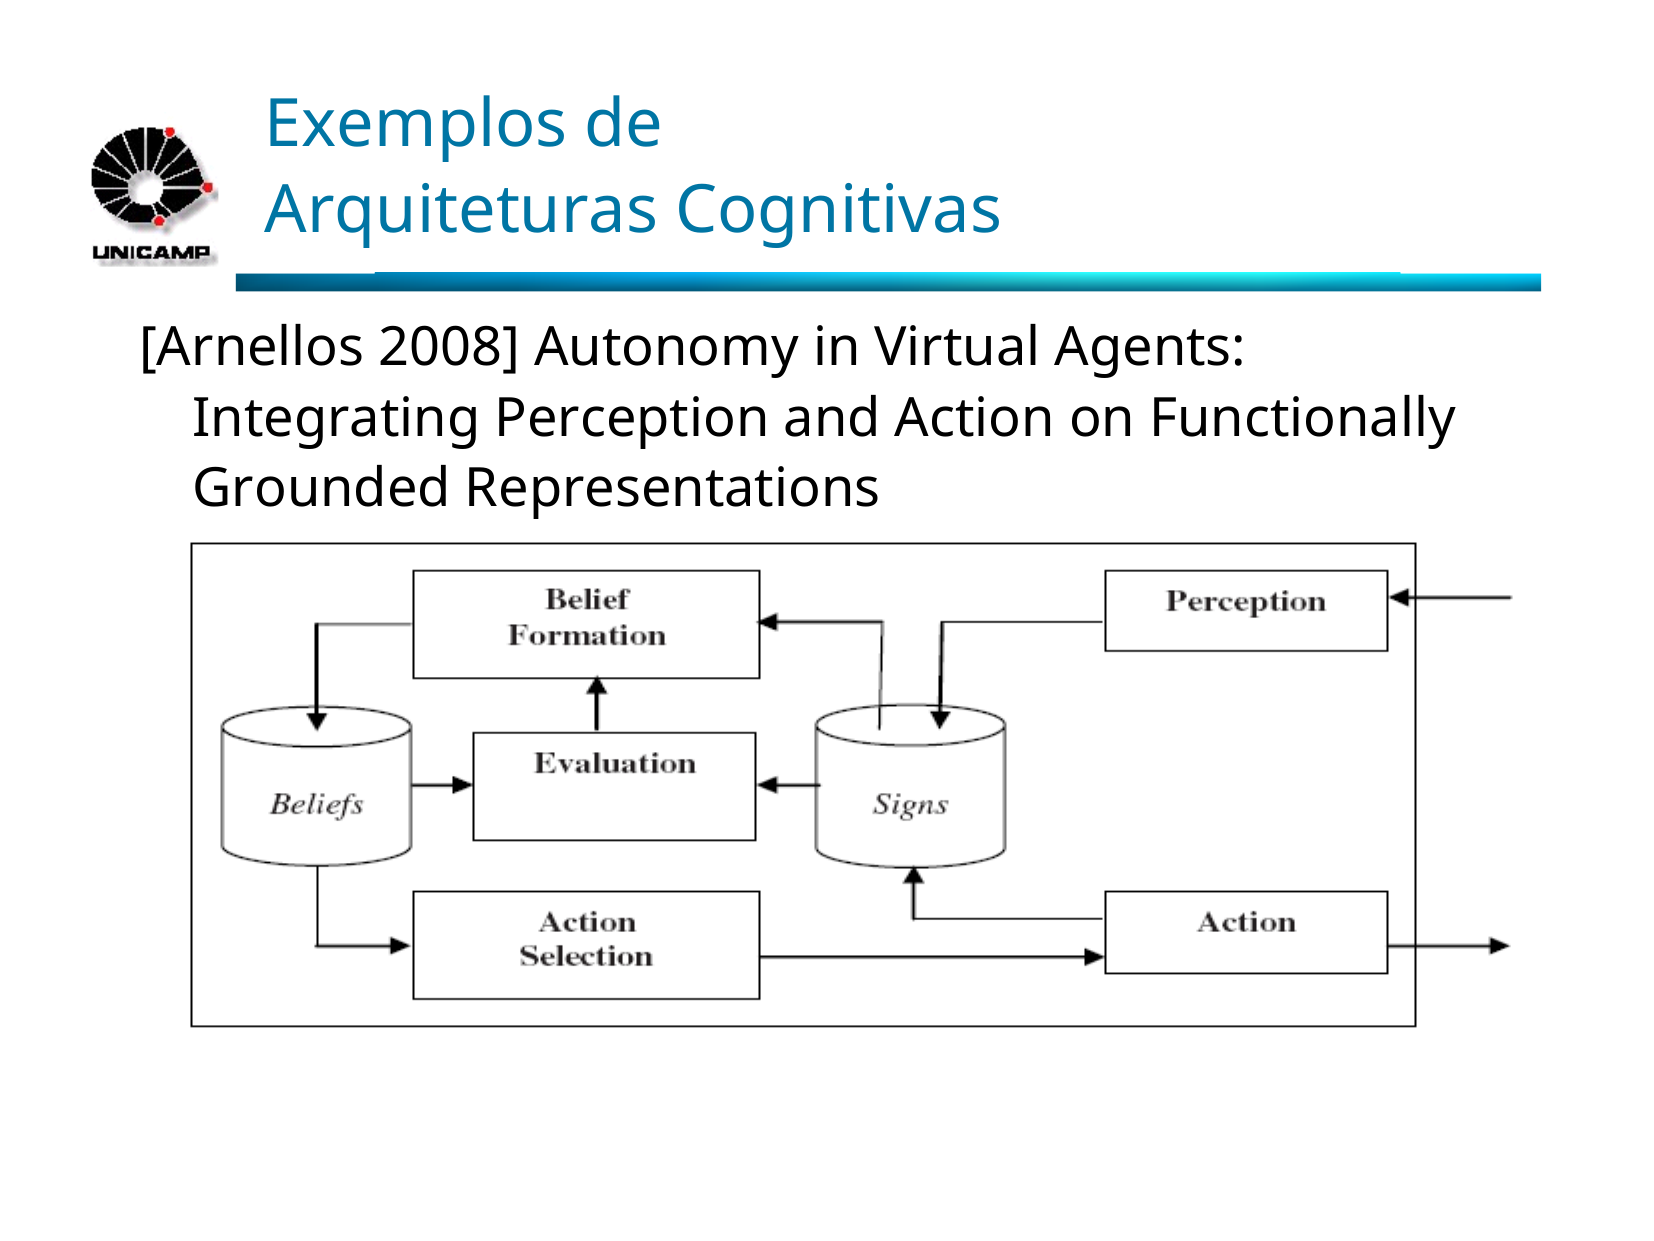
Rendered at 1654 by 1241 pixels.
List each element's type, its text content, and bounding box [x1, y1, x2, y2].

title Exemplos de Arquiteturas Cognitivas [264, 57, 1534, 250]
picture [125, 272, 1654, 295]
list [Arnellos 2008] Autonomy in Virtual Agents: Integrating Perception and Action on Functionally Grounded Representations [121, 309, 1534, 1167]
picture [177, 531, 1537, 1048]
